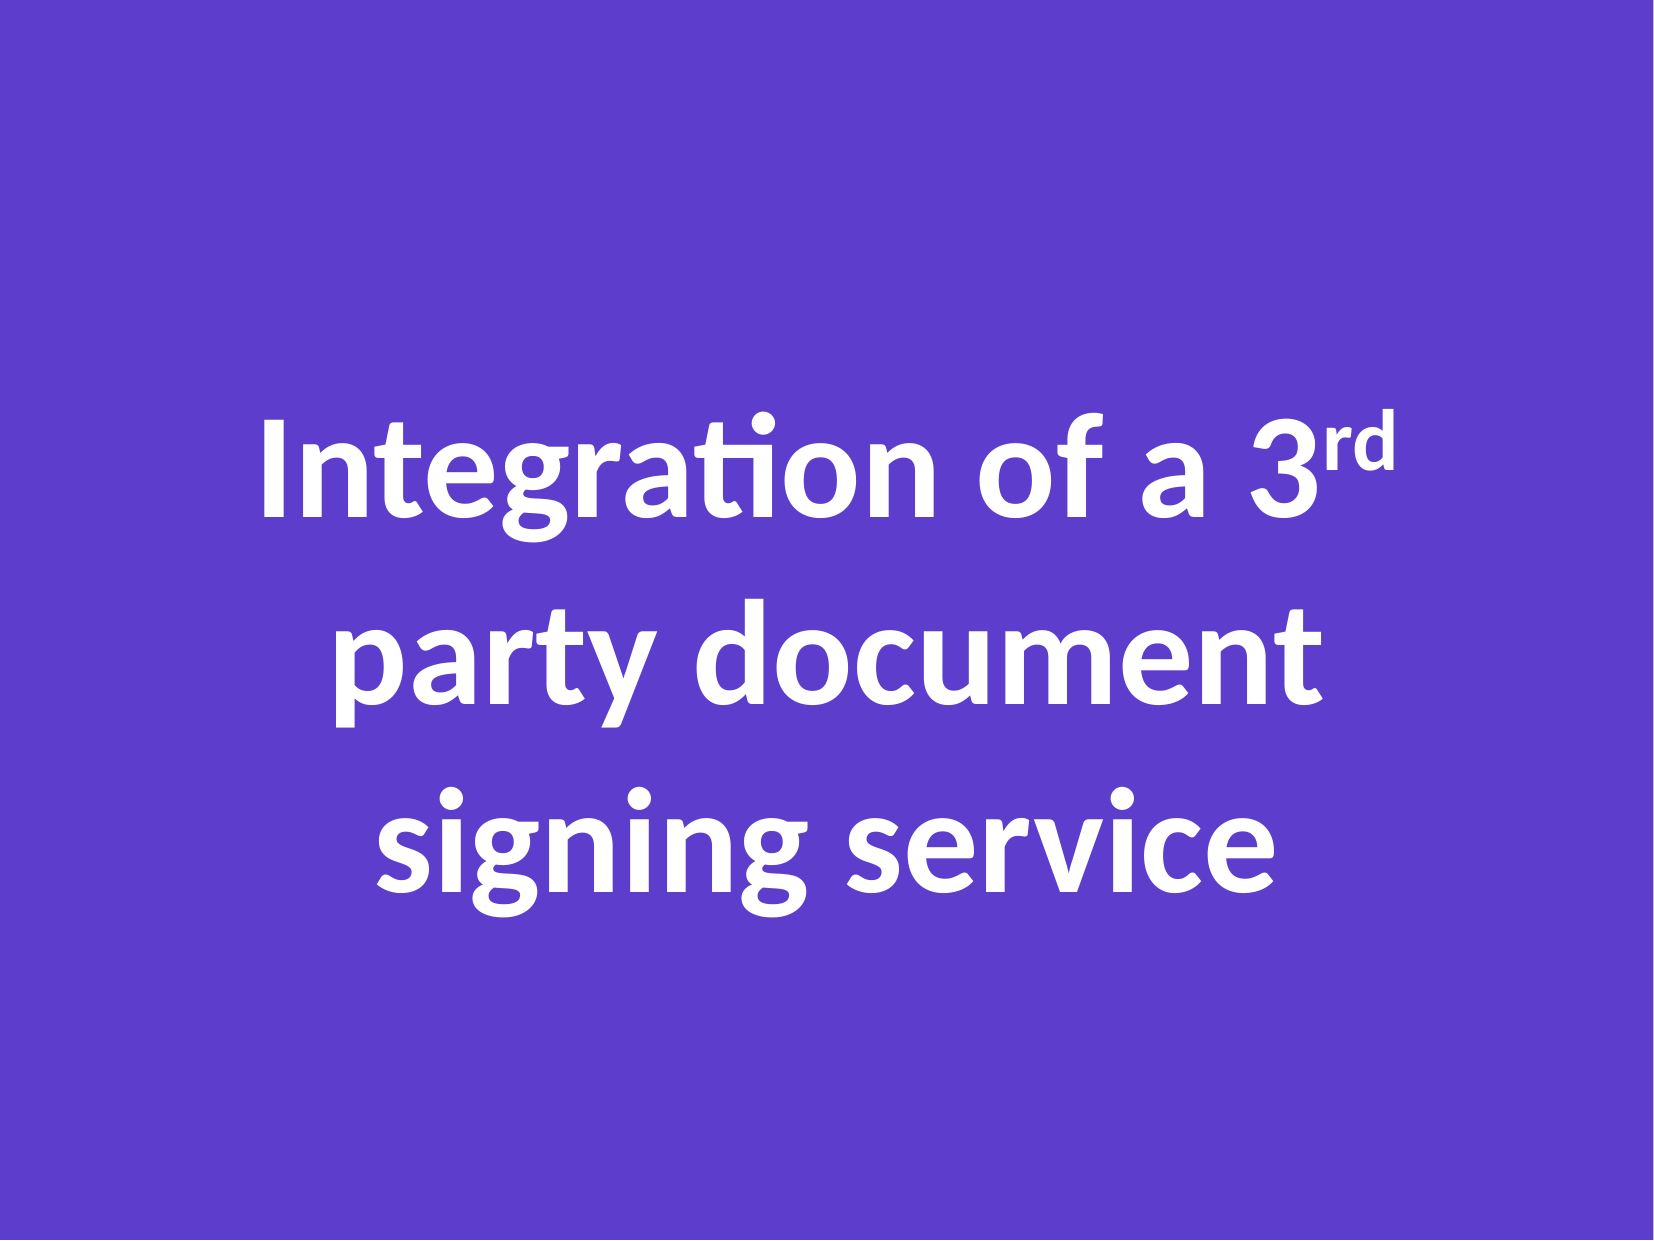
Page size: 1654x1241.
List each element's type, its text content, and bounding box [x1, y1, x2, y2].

title Integration of a 3rd party document signing service [141, 355, 1512, 939]
